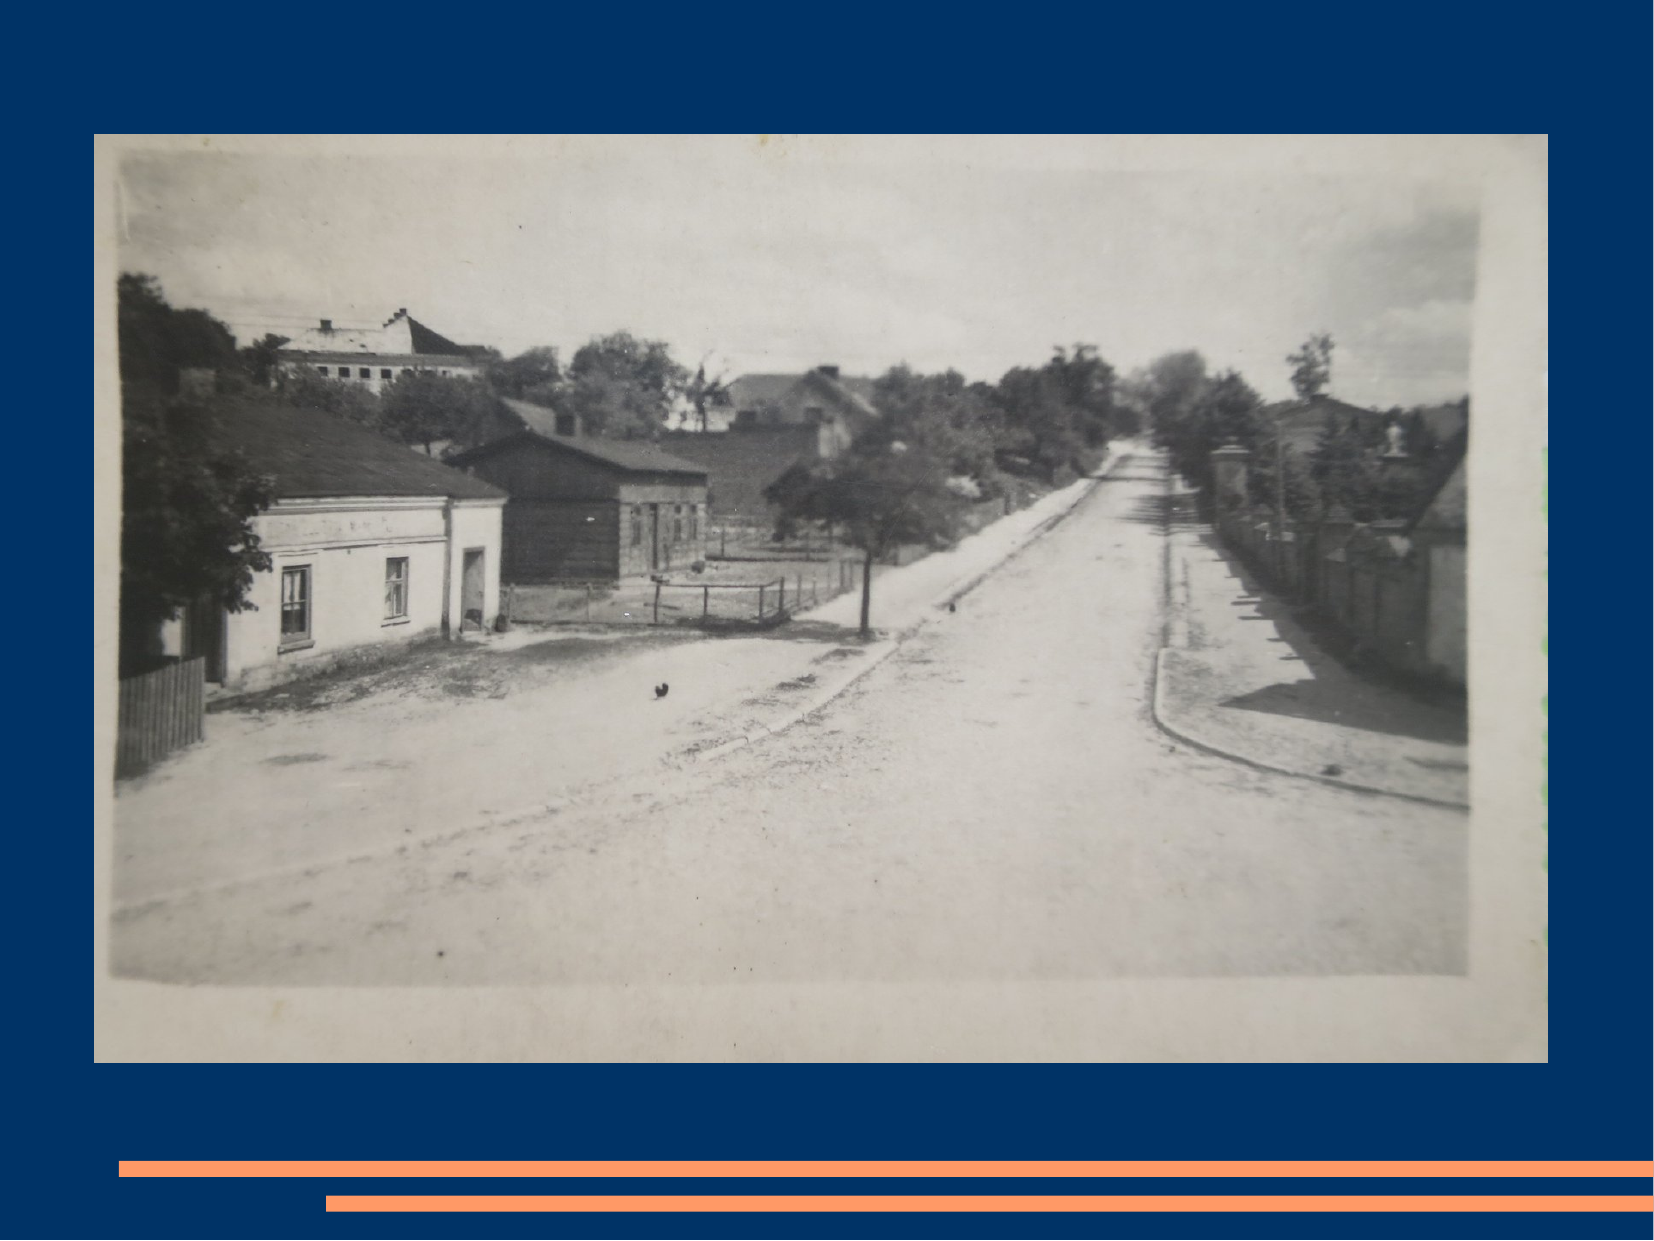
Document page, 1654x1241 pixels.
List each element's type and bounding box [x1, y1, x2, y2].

picture [94, 134, 1548, 1063]
